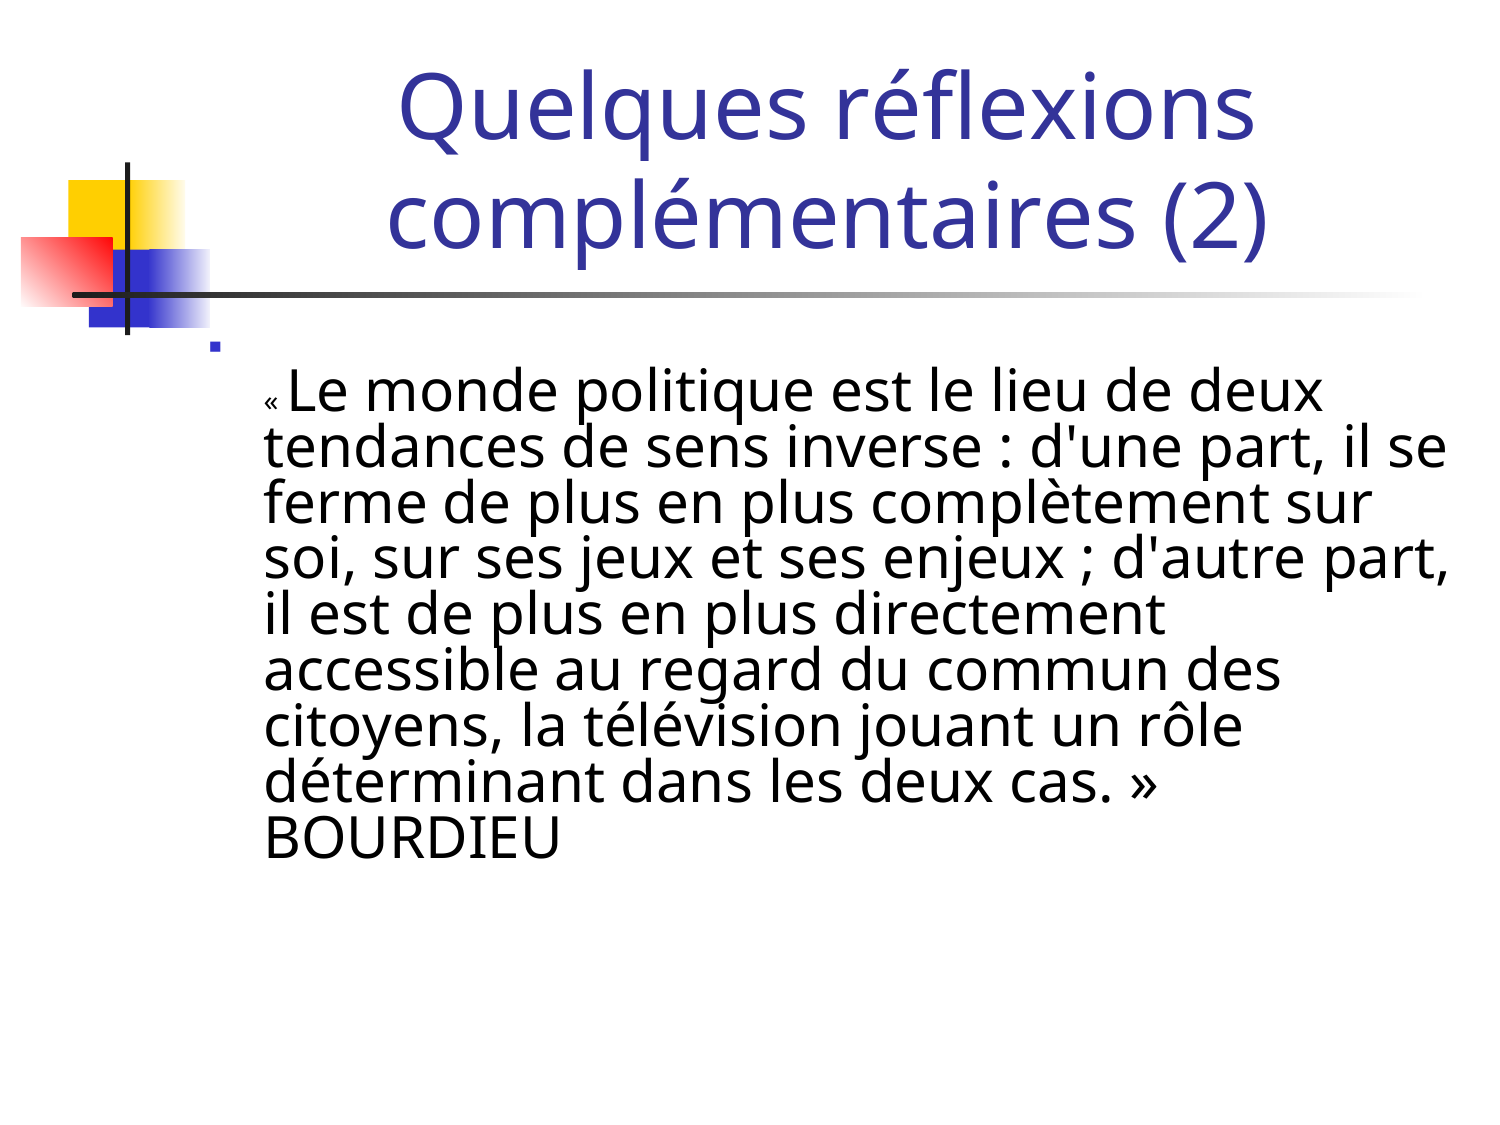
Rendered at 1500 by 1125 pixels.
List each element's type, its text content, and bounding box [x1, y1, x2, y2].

list « Le monde politique est le lieu de deux tendances de sens inverse : d'une part, il se ferme de plus en plus complètement sur soi, sur ses jeux et ses enjeux ; d'autre part, il est de plus en plus directement accessible au regard du commun des citoyens, la télévision jouant un rôle déterminant dans les deux cas. » BOURDIEU [193, 331, 1469, 1007]
title Quelques réflexions complémentaires (2) [188, 35, 1468, 276]
